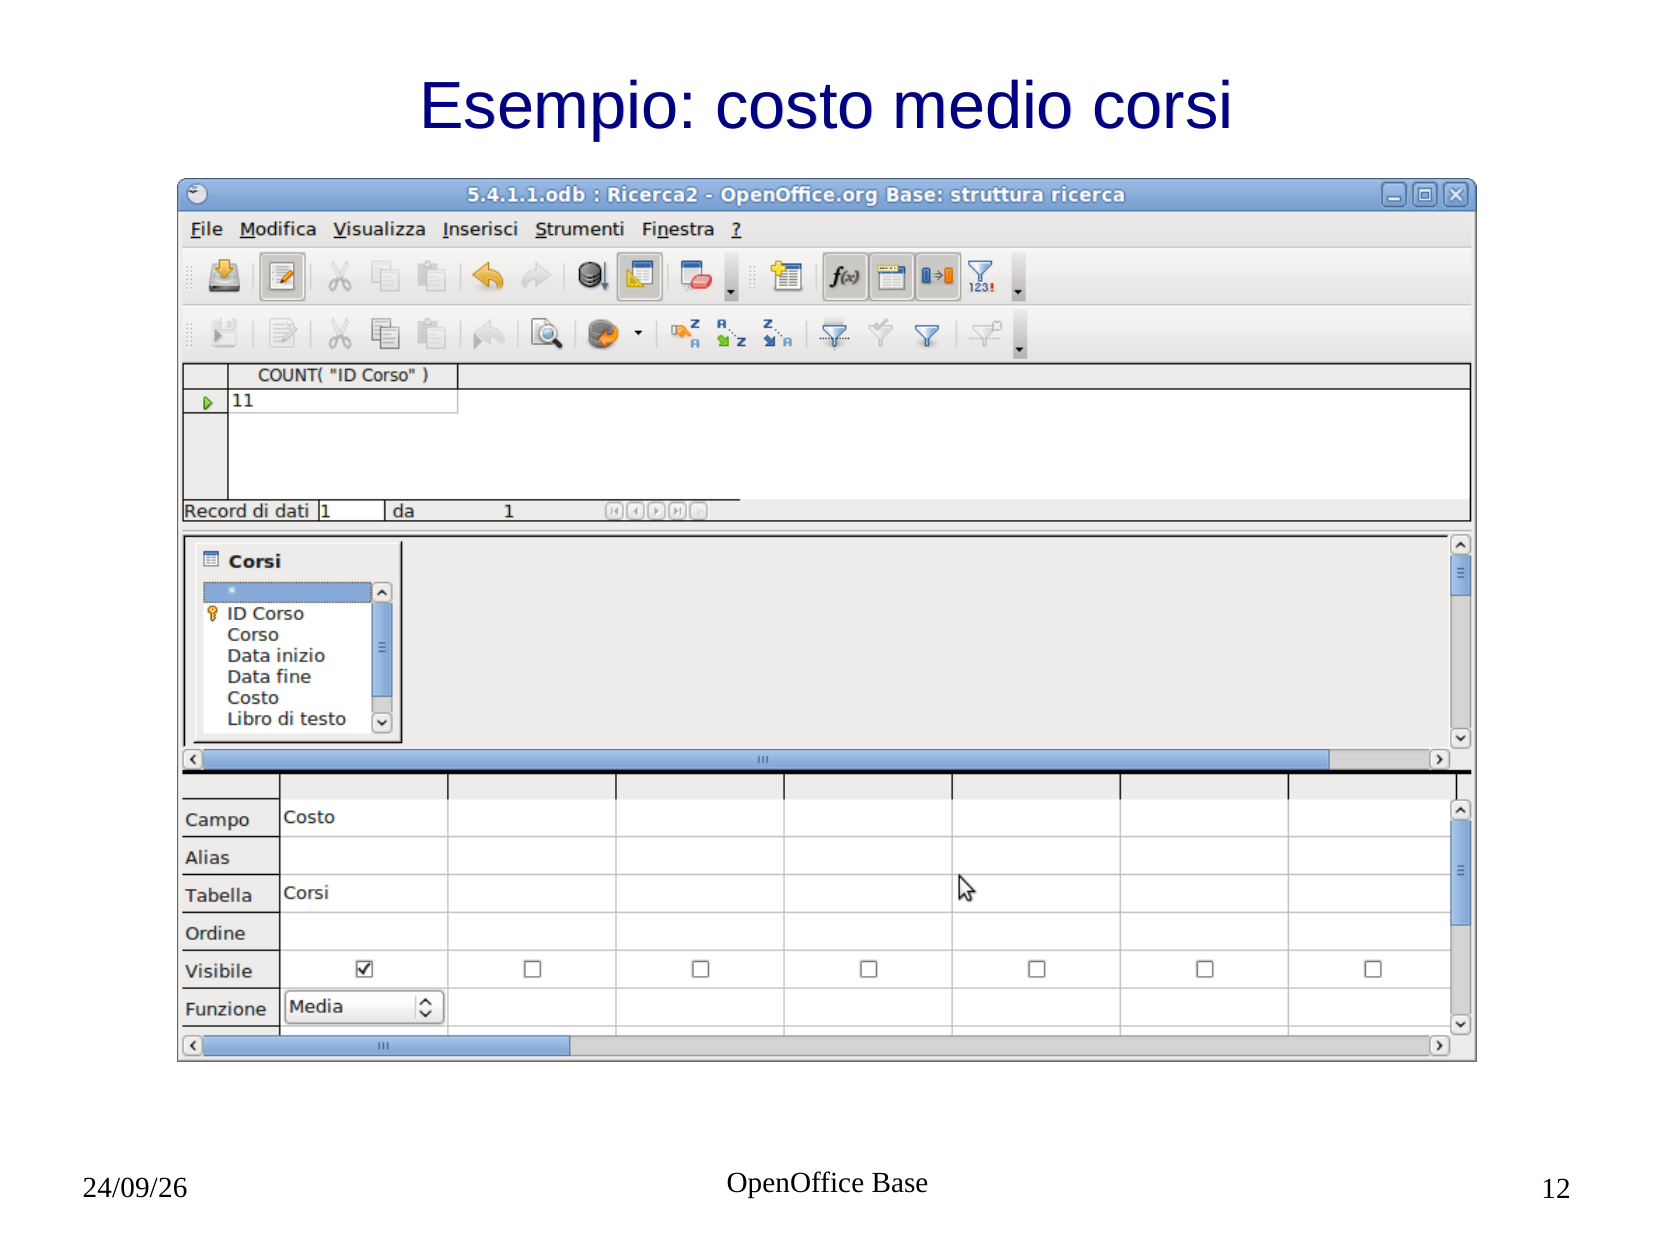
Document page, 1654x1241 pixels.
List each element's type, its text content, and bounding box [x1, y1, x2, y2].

picture [177, 178, 1477, 1062]
title Esempio: costo medio corsi [82, 49, 1571, 161]
